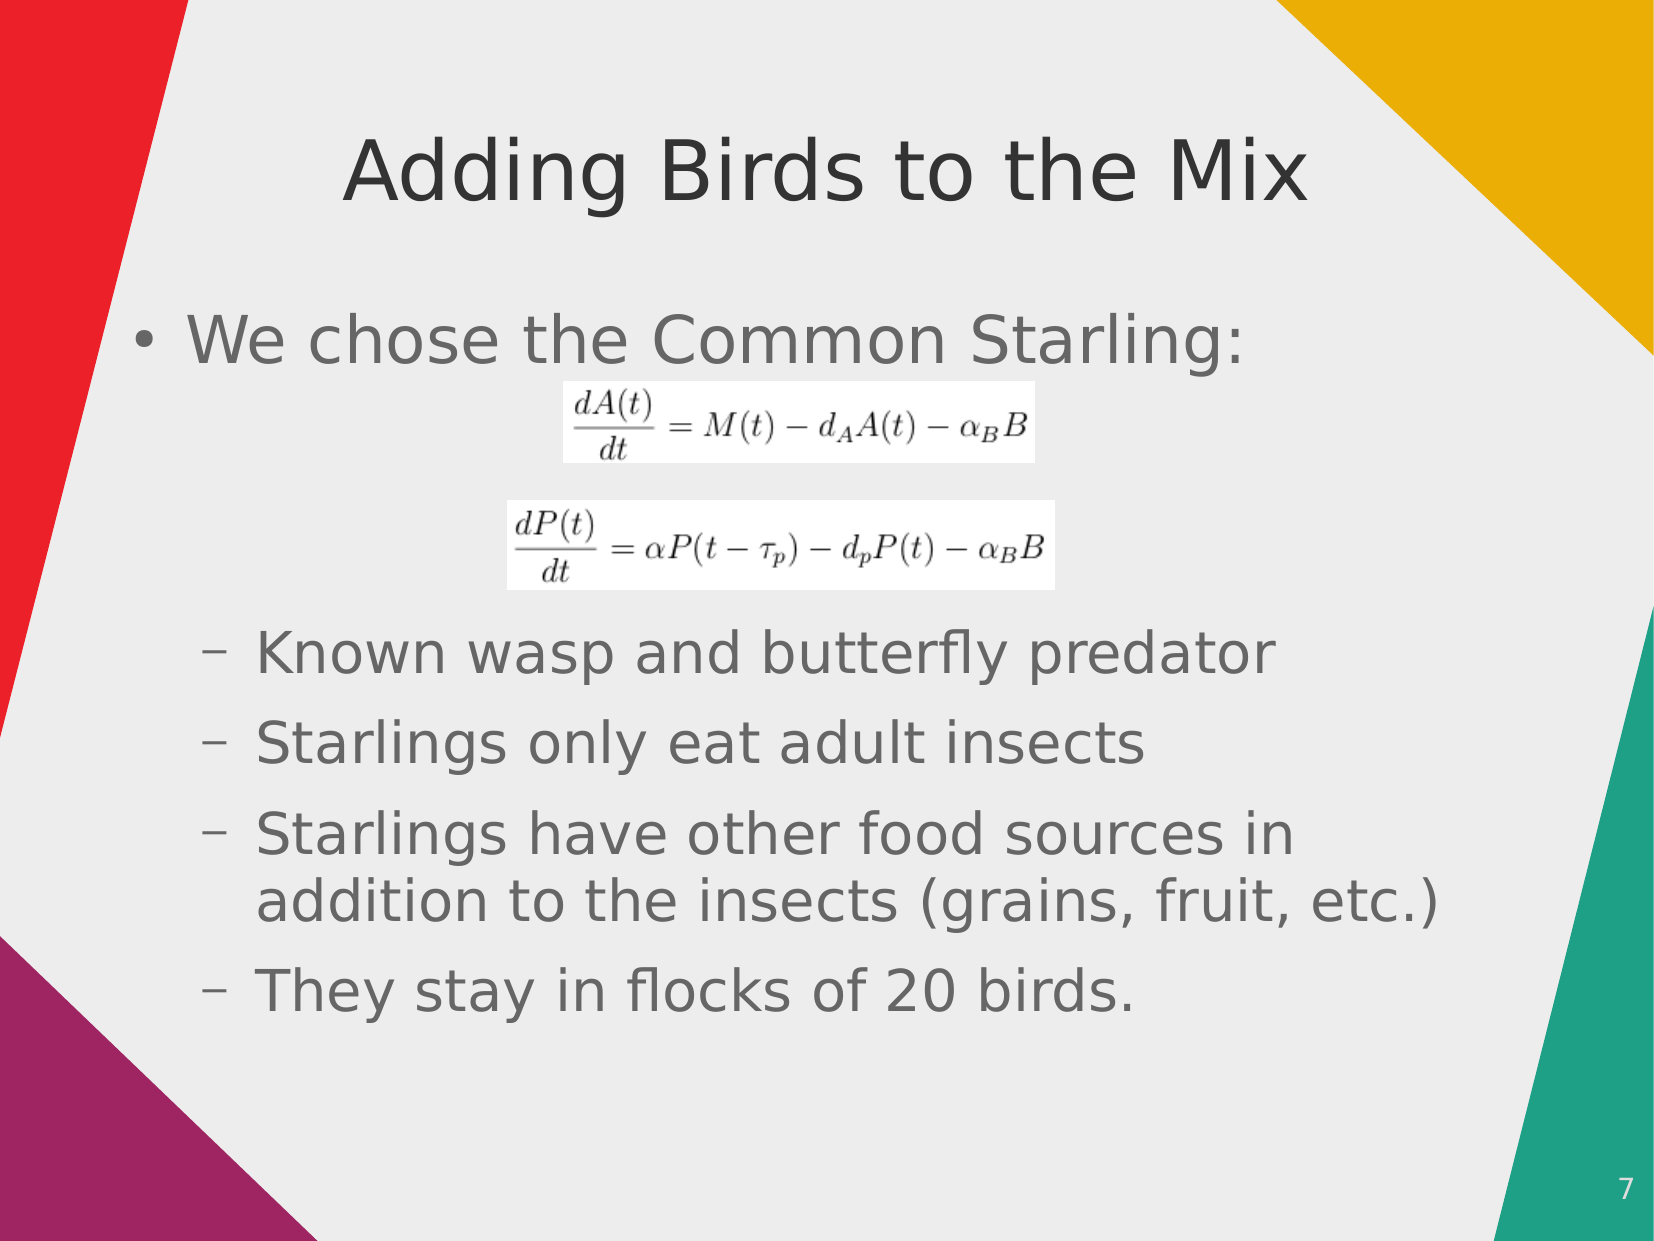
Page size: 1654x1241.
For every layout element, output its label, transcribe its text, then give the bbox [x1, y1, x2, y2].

title Adding Birds to the Mix [114, 73, 1539, 271]
picture [507, 500, 1055, 590]
picture [563, 381, 1035, 463]
list We chose the Common Starling: Known wasp and butterfly predator Starlings only eat adult insects Starlings have other food sources in addition to the insects (grains, fruit, etc.) They stay in flocks of 20 birds. [114, 302, 1539, 1033]
